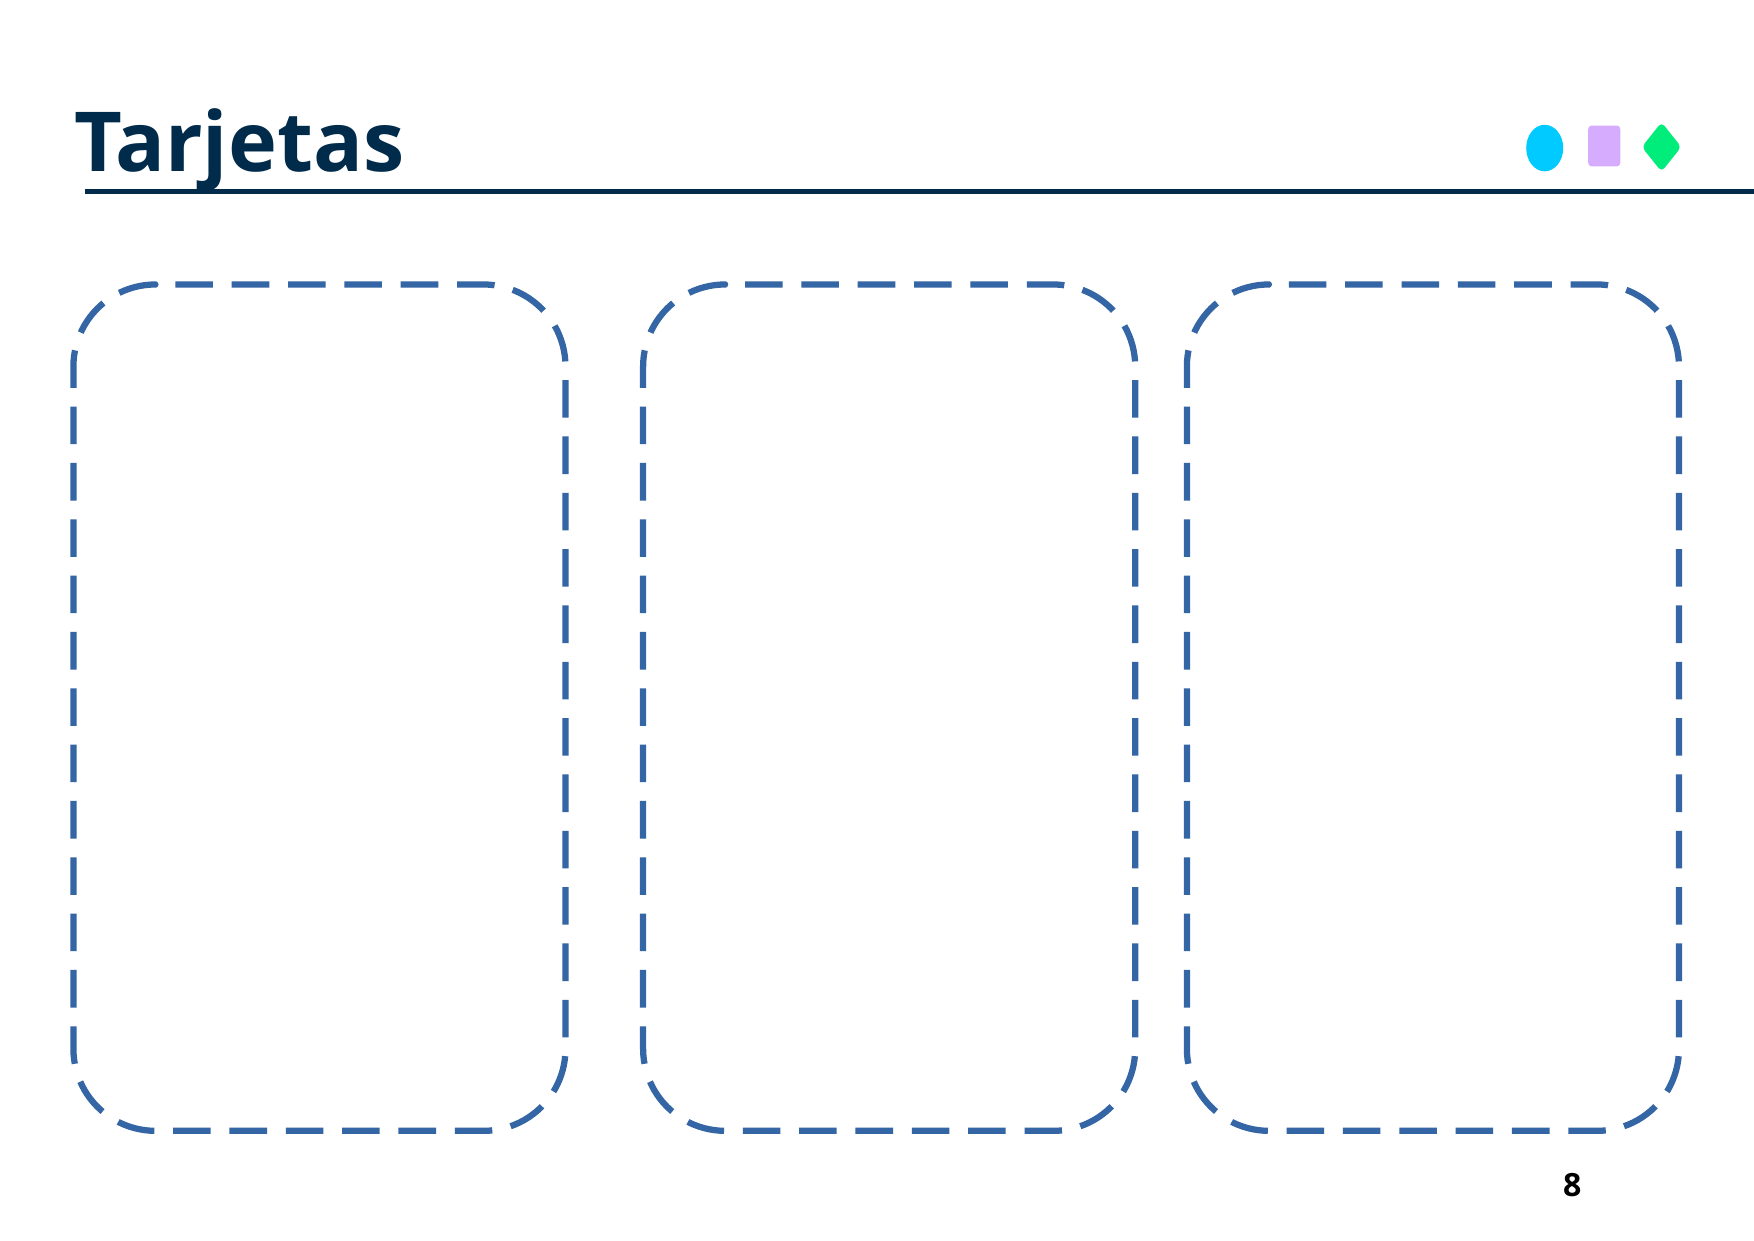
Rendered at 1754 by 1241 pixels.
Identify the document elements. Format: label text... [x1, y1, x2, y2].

text_box [1186, 284, 1679, 1131]
text_box [643, 284, 1136, 1131]
text_box [73, 284, 566, 1131]
title Tarjetas [74, 32, 1404, 196]
